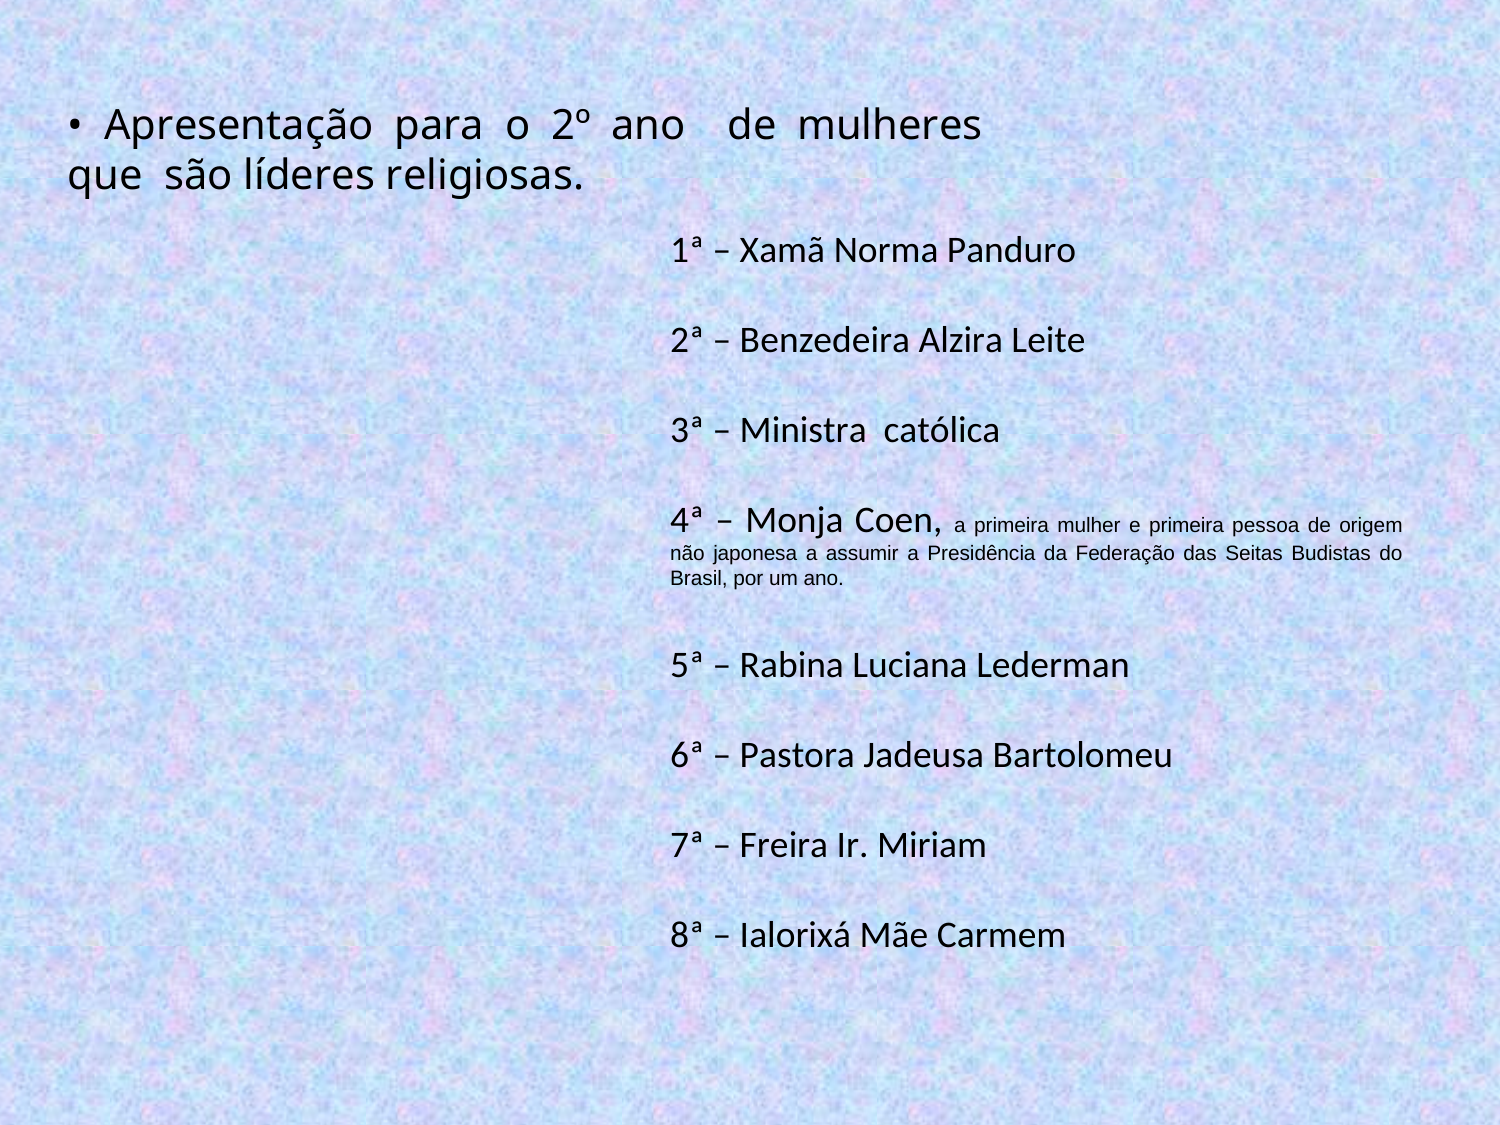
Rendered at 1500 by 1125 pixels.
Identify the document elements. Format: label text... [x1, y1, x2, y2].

text_box • Apresentação para o 2º ano de mulheres que são líderes religiosas. [53, 90, 998, 206]
text_box 1ª – Xamã Norma Panduro 2ª – Benzedeira Alzira Leite 3ª – Ministra católica 4ª – Monja Coen, a primeira mulher e primeira pessoa de origem não japonesa a assumir a Presidência da Federação das Seitas Budistas do Brasil, por um ano. 5ª – Rabina Luciana Lederman 6ª – Pastora Jadeusa Bartolomeu 7ª – Freira Ir. Miriam 8ª – Ialorixá Mãe Carmem [655, 216, 1418, 963]
picture [0, 0, 1500, 1125]
